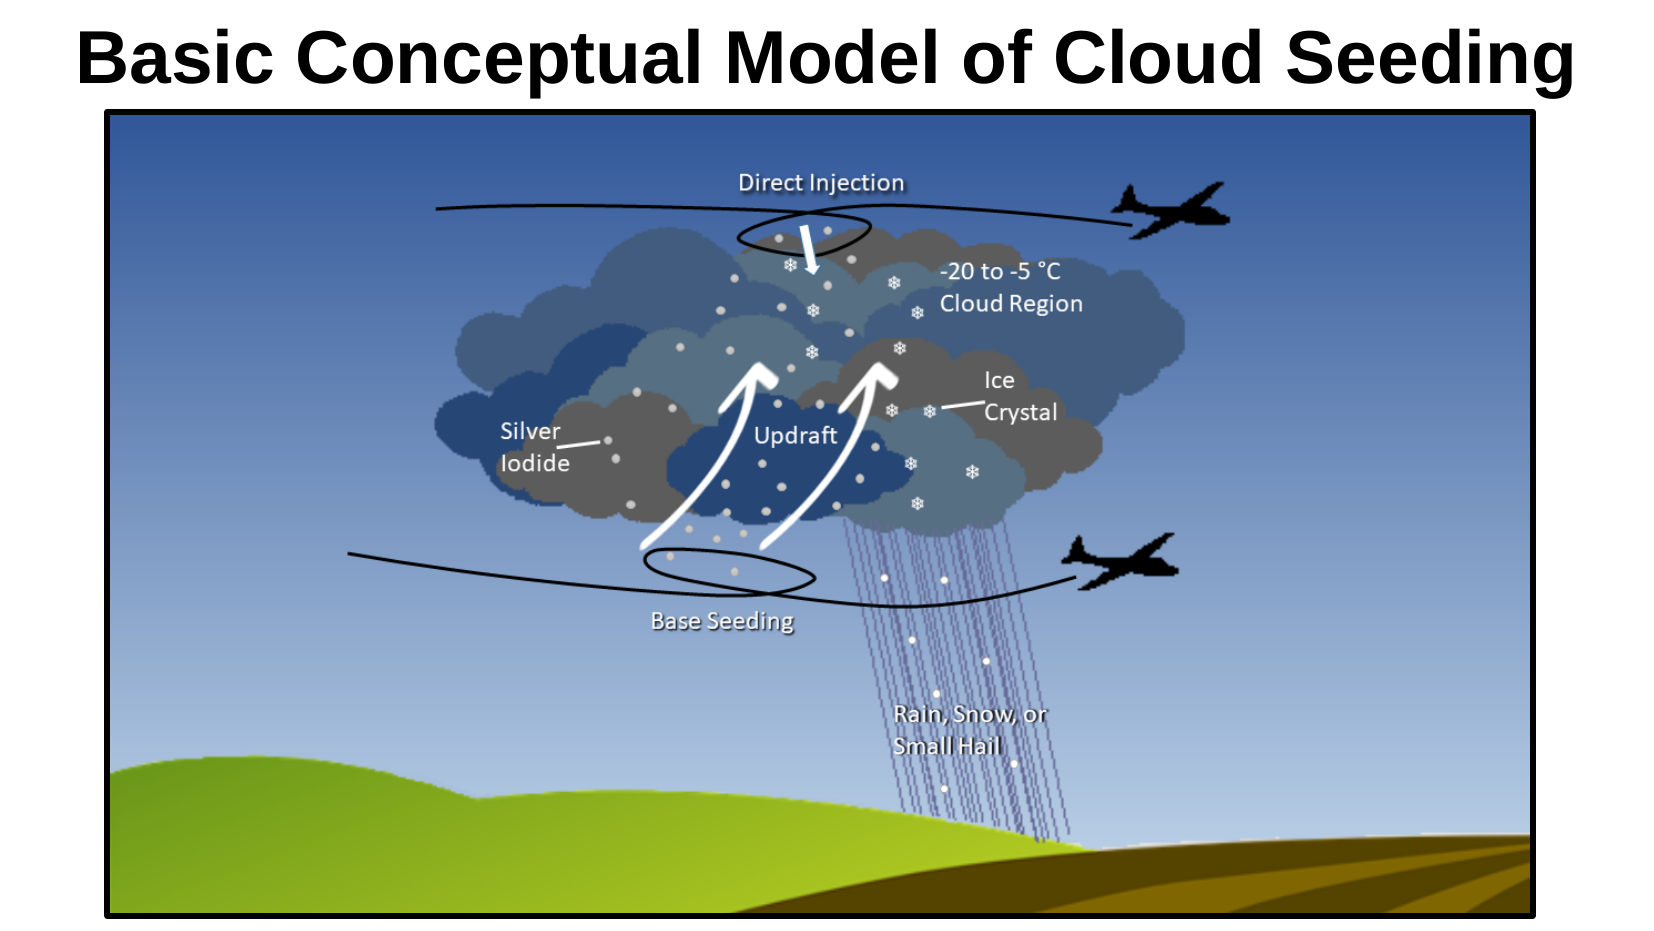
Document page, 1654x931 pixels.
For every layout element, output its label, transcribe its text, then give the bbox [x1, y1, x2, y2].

picture [110, 114, 1530, 913]
title Basic Conceptual Model of Cloud Seeding [0, 6, 1654, 112]
